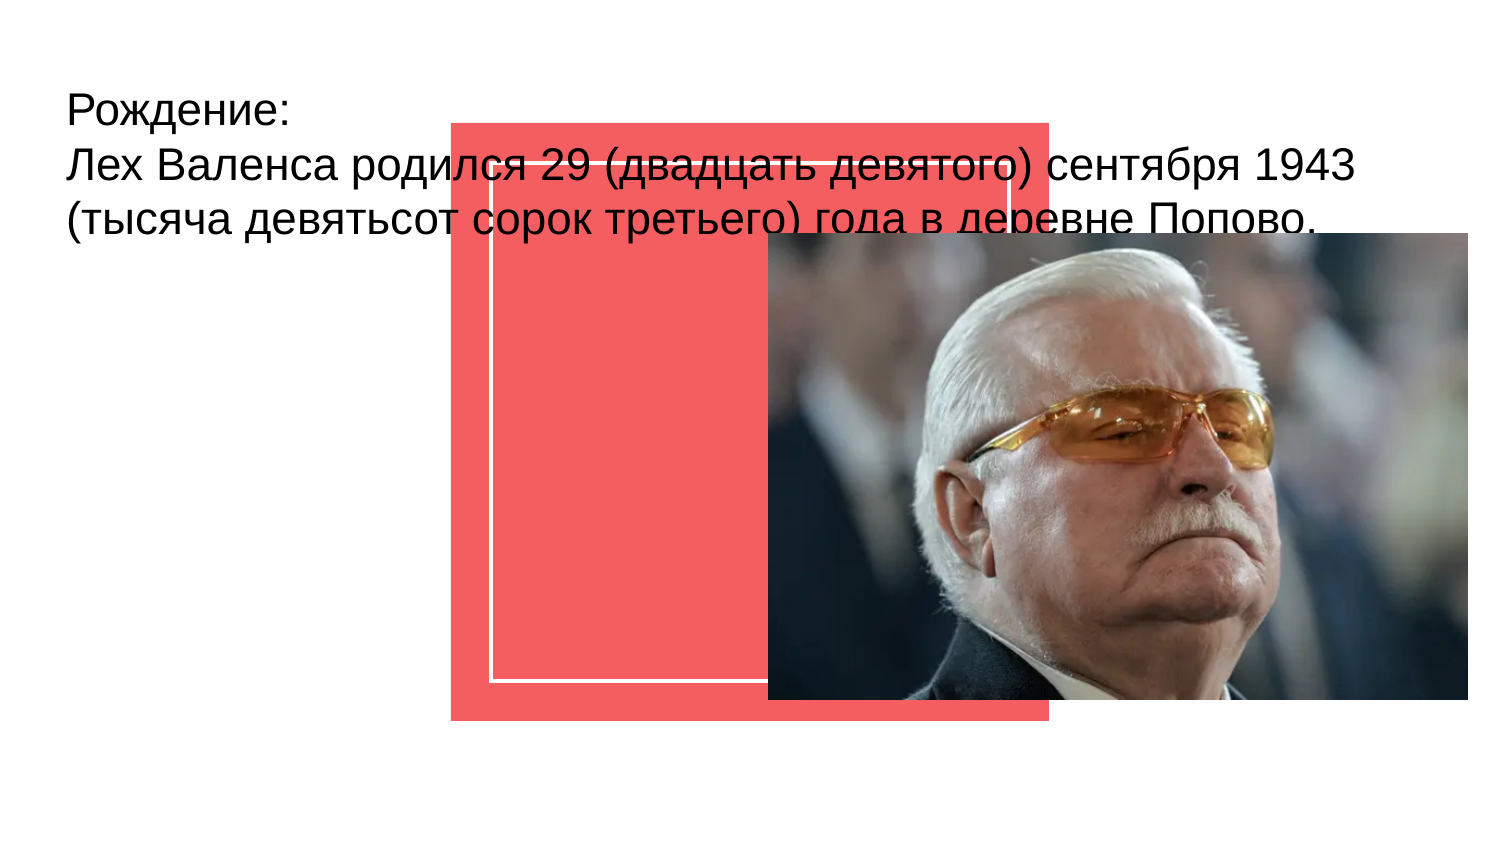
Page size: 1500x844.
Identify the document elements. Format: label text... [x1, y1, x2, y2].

picture [768, 233, 1468, 700]
title Рождение: Лех Валенса родился 29 (двадцать девятого) сентября 1943 (тысяча девятьсот сорок третьего) года в деревне Попово. [51, 64, 1449, 167]
